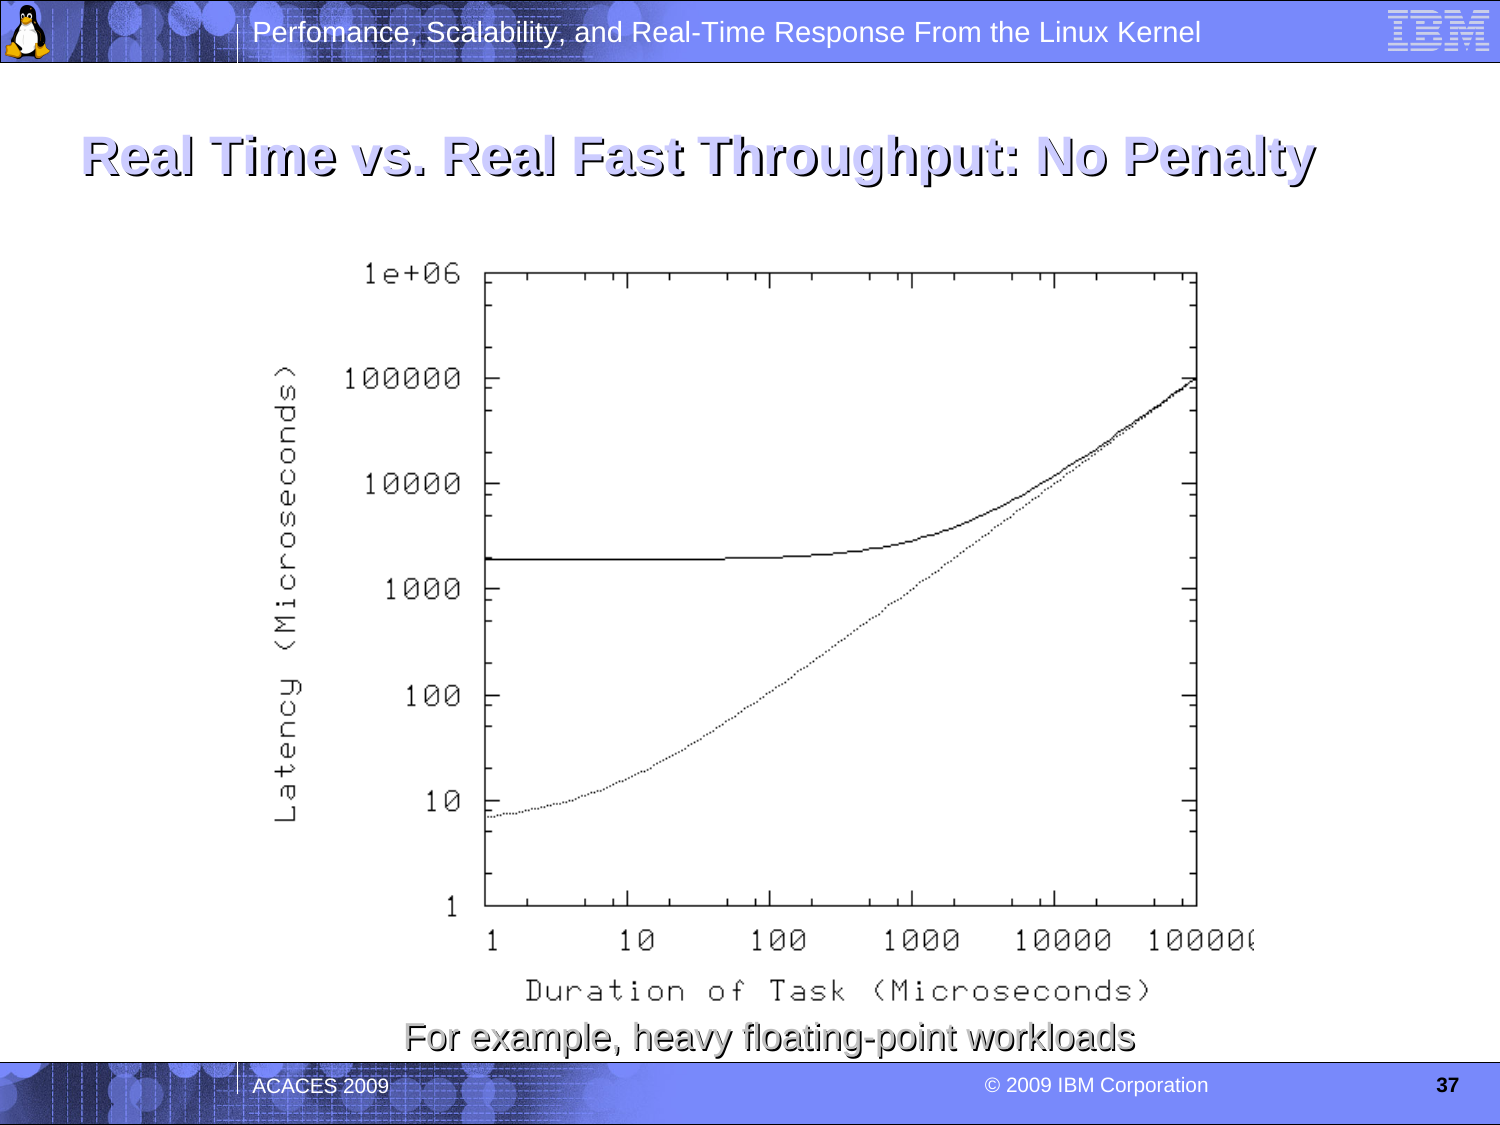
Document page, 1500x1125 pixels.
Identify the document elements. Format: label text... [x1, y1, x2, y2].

picture [1031, 1079, 1037, 1091]
picture [1020, 1079, 1026, 1091]
text_box For example, heavy floating-point workloads [199, 1008, 1301, 1077]
picture [253, 232, 1254, 1008]
picture [1, 1, 1500, 62]
title Real Time vs. Real Fast Throughput: No Penalty [79, 124, 1433, 192]
picture [0, 1063, 1500, 1124]
